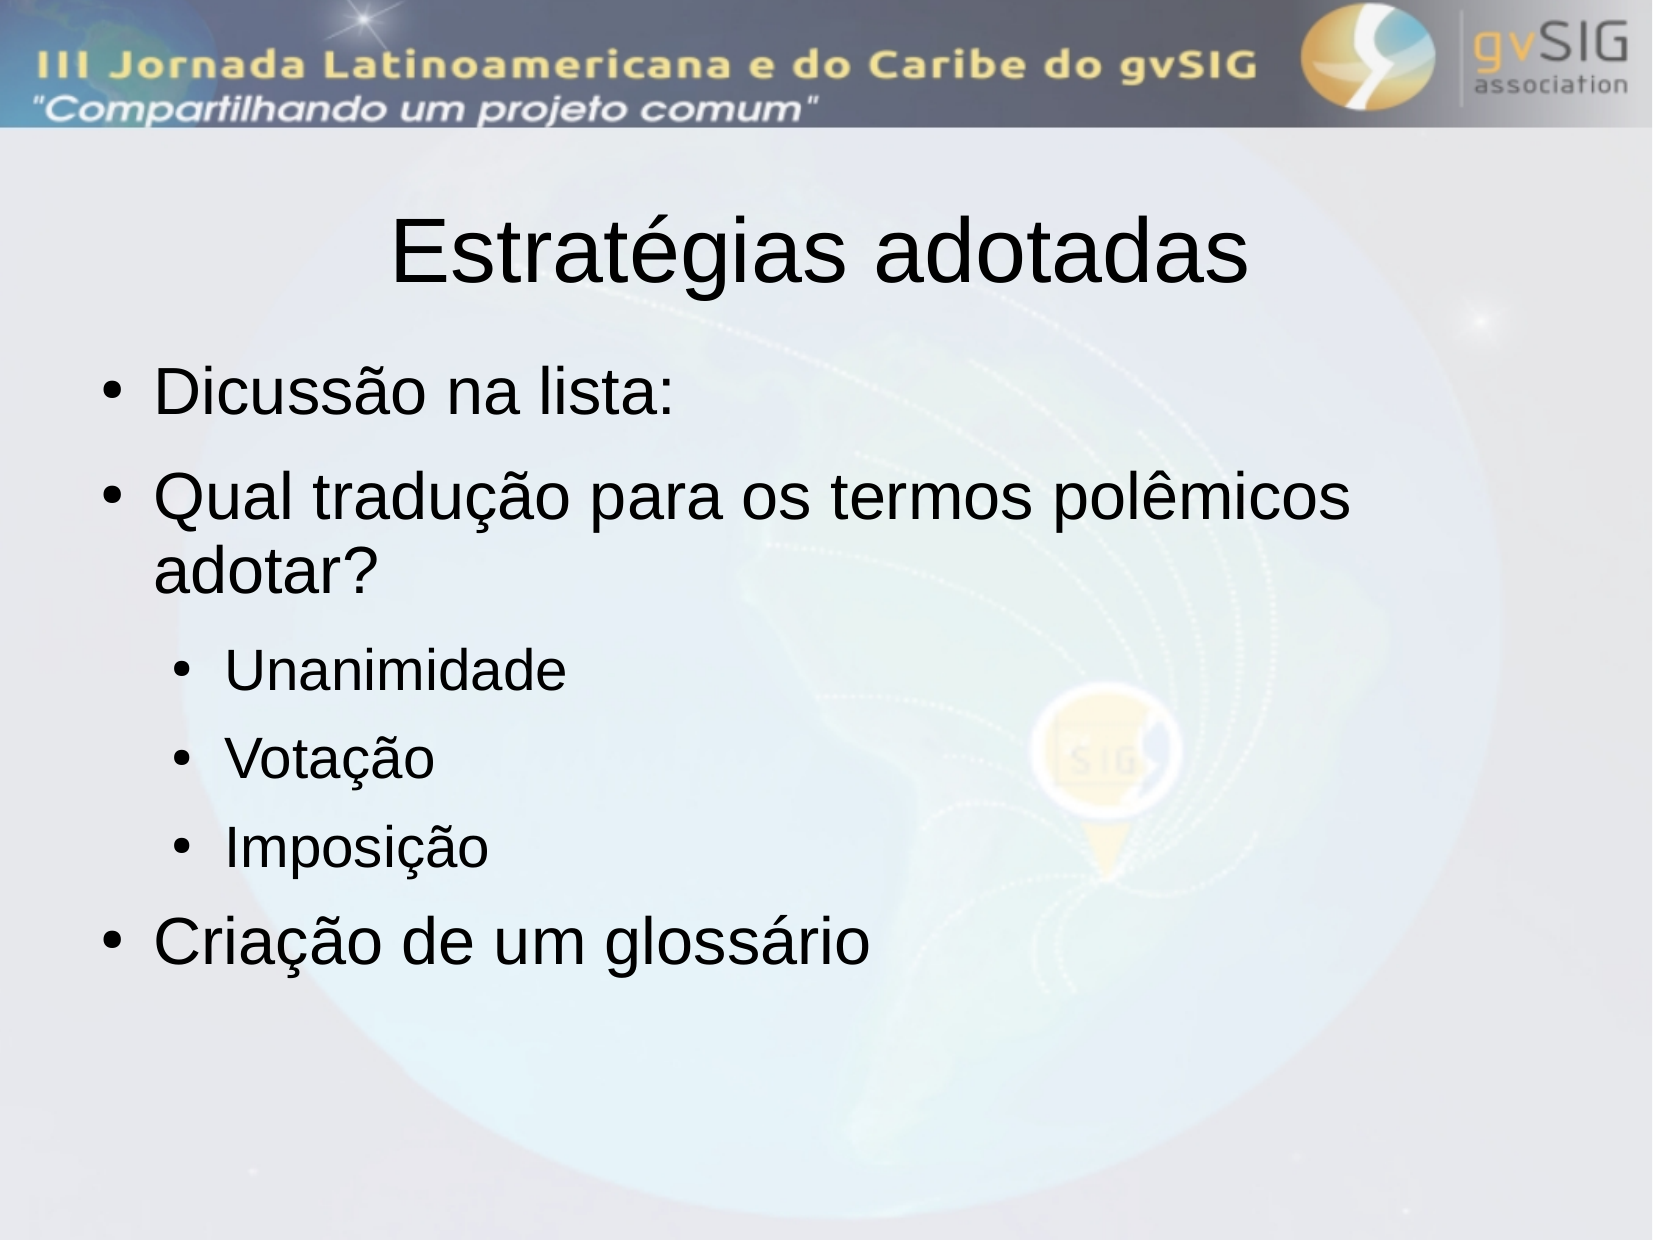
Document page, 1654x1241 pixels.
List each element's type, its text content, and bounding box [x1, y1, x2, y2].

picture [0, 0, 1653, 1240]
title Estratégias adotadas [76, 147, 1565, 355]
list Dicussão na lista: Qual tradução para os termos polêmicos adotar? Unanimidade Votação Imposição Criação de um glossário [82, 354, 1571, 1173]
